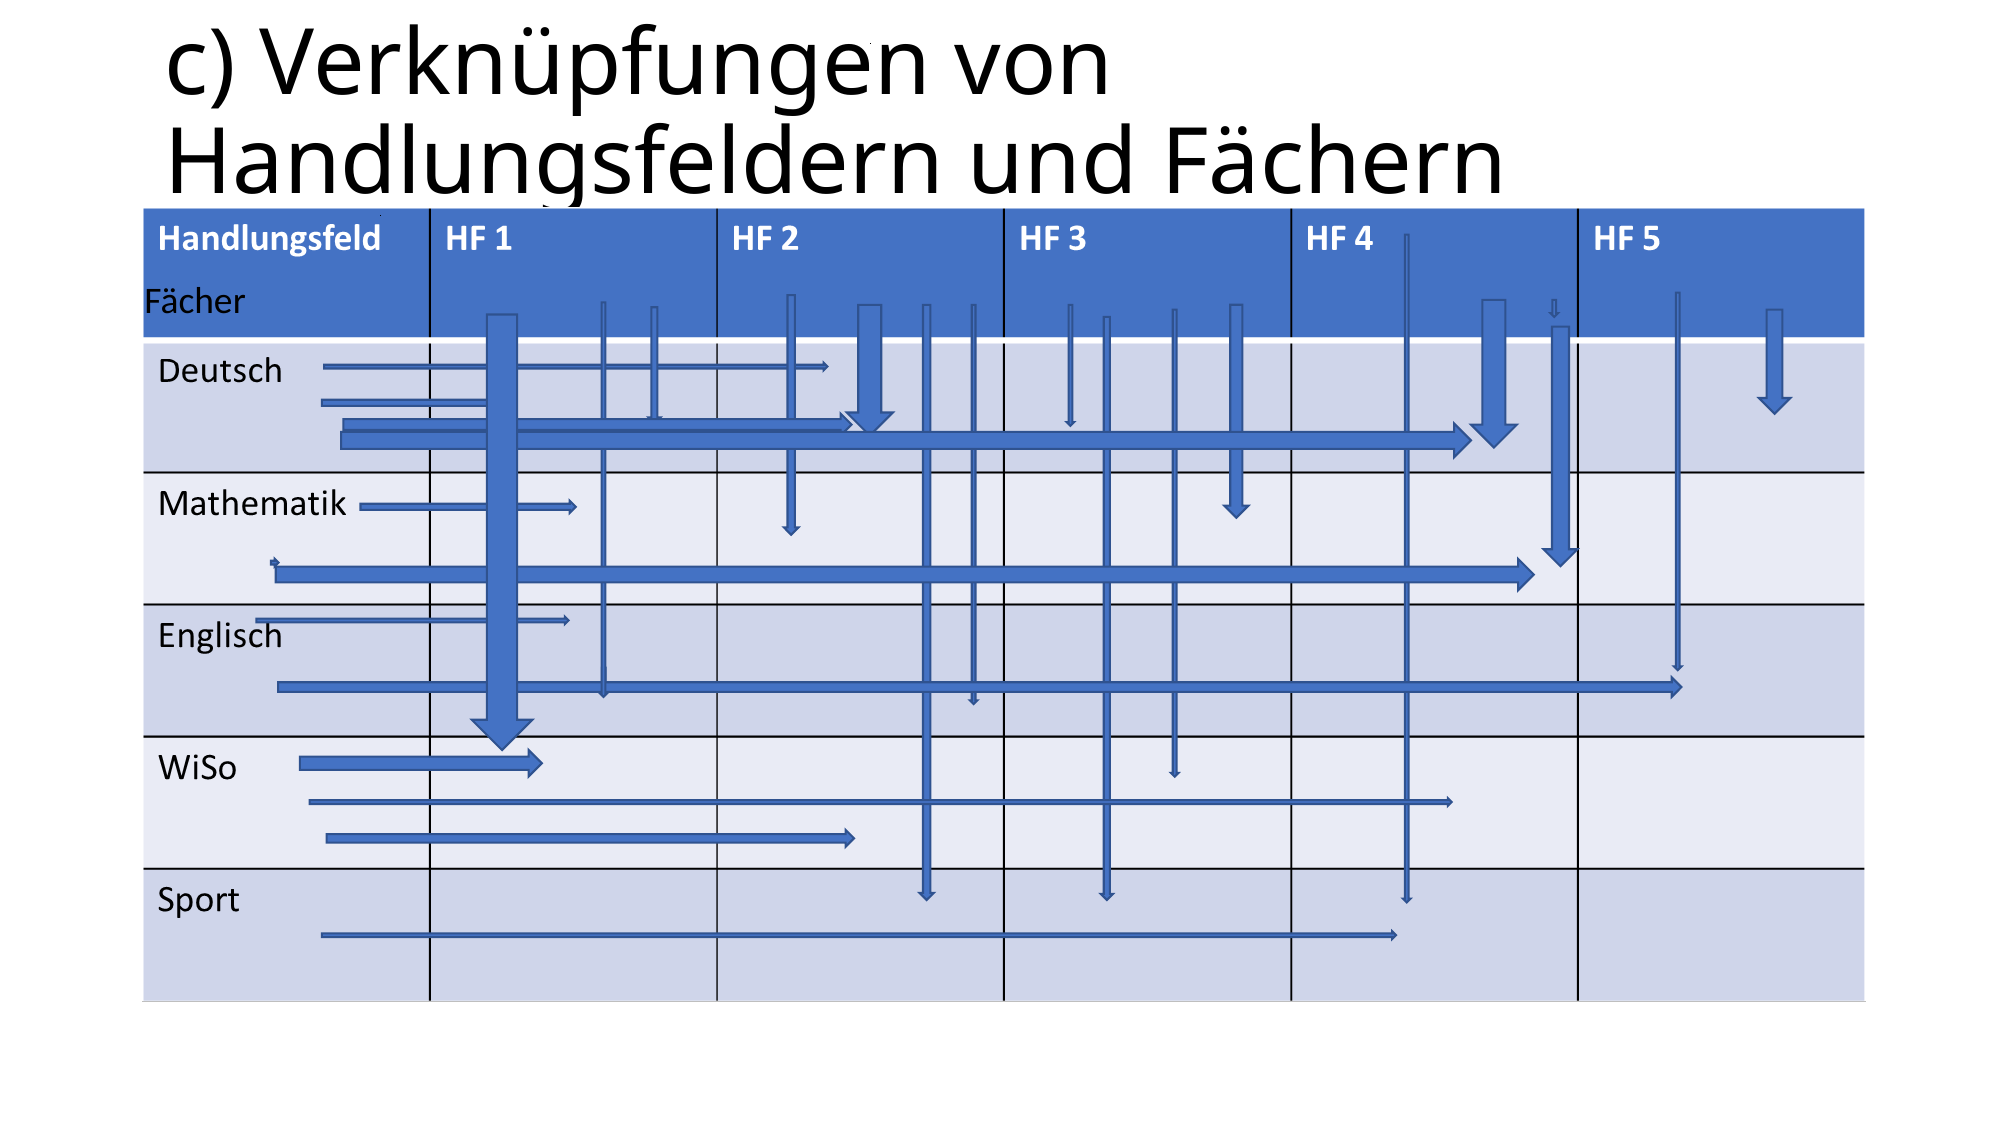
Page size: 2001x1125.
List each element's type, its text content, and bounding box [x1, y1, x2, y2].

text_box [1543, 326, 1578, 567]
picture [142, 203, 1868, 1002]
text_box [1758, 309, 1791, 414]
text_box [299, 749, 542, 777]
text_box [1550, 299, 1559, 317]
title c) Verknüpfungen von Handlungsfeldern und Fächern [149, 0, 1875, 351]
text_box [1673, 292, 1682, 671]
text_box [1470, 299, 1517, 448]
text_box Fächer [120, 268, 378, 330]
text_box [326, 829, 855, 847]
text_box [321, 931, 1397, 939]
text_box [256, 234, 1682, 903]
text_box [1066, 304, 1075, 426]
